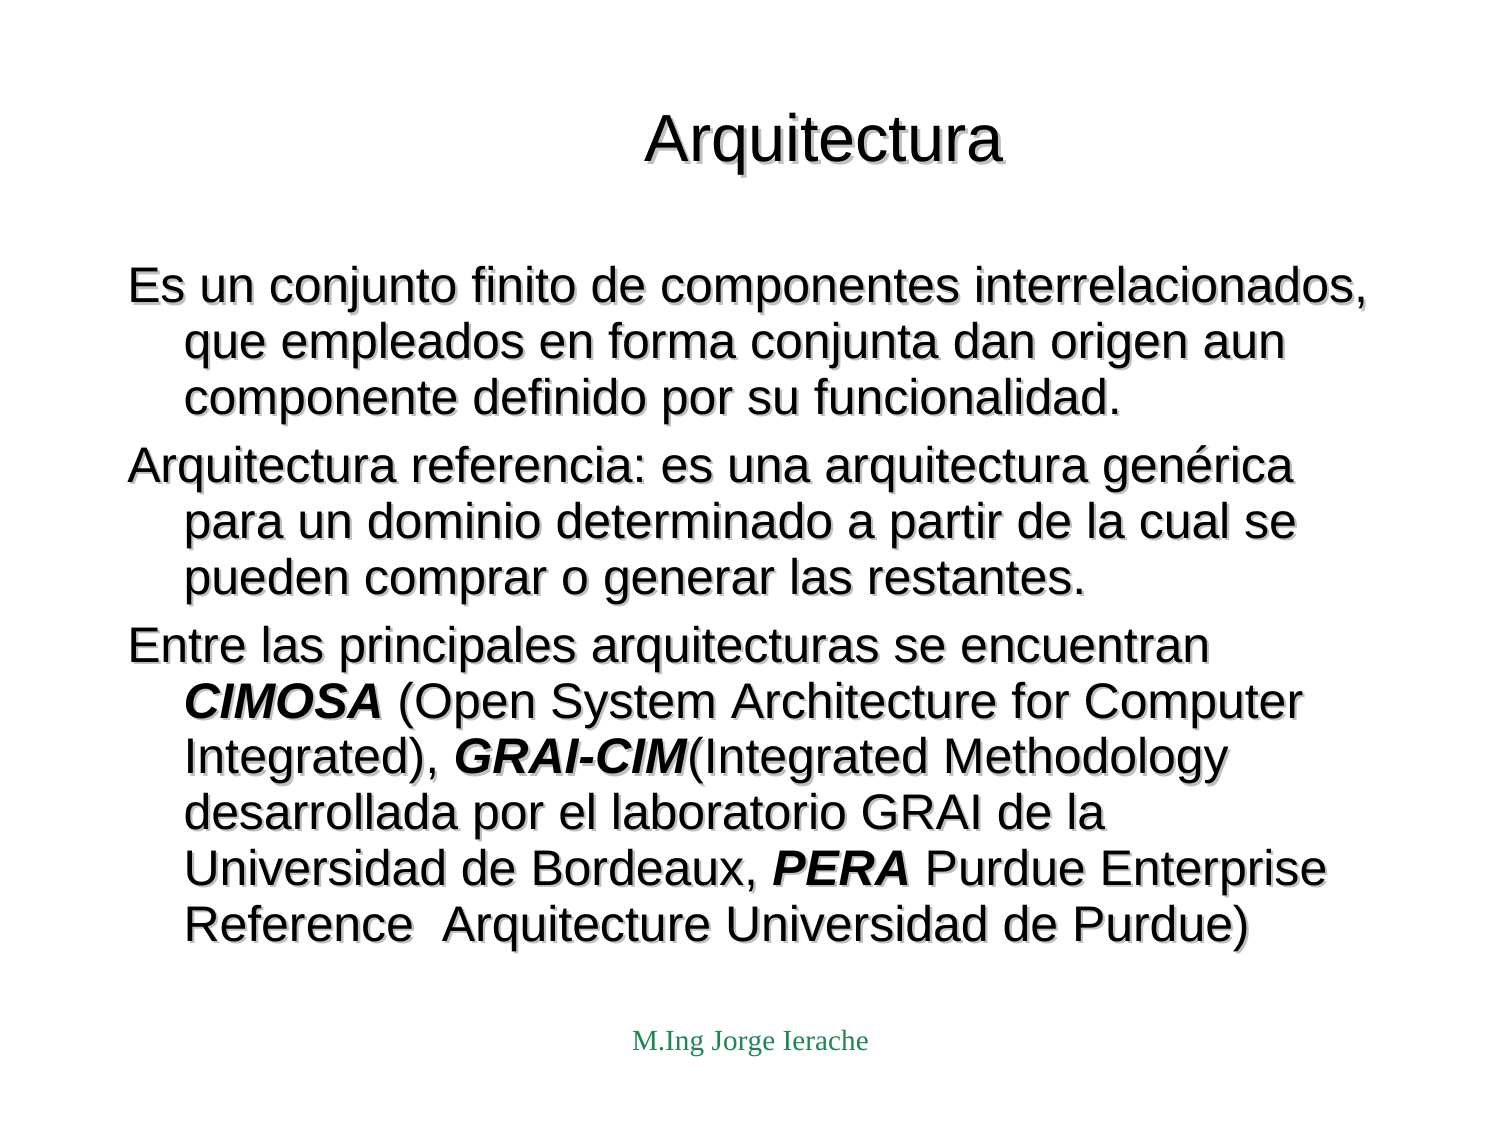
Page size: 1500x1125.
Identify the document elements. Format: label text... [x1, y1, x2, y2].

title Arquitectura [74, 44, 1425, 233]
list Es un conjunto finito de componentes interrelacionados, que empleados en forma conjunta dan origen aun componente definido por su funcionalidad. Arquitectura referencia: es una arquitectura genérica para un dominio determinado a partir de la cual se pueden comprar o generar las restantes. Entre las principales arquitecturas se encuentran CIMOSA (Open System Architecture for Computer Integrated), GRAI-CIM(Integrated Methodology desarrollada por el laboratorio GRAI de la Universidad de Bordeaux, PERA Purdue Enterprise Reference Arquitecture Universidad de Purdue) [112, 249, 1388, 1071]
